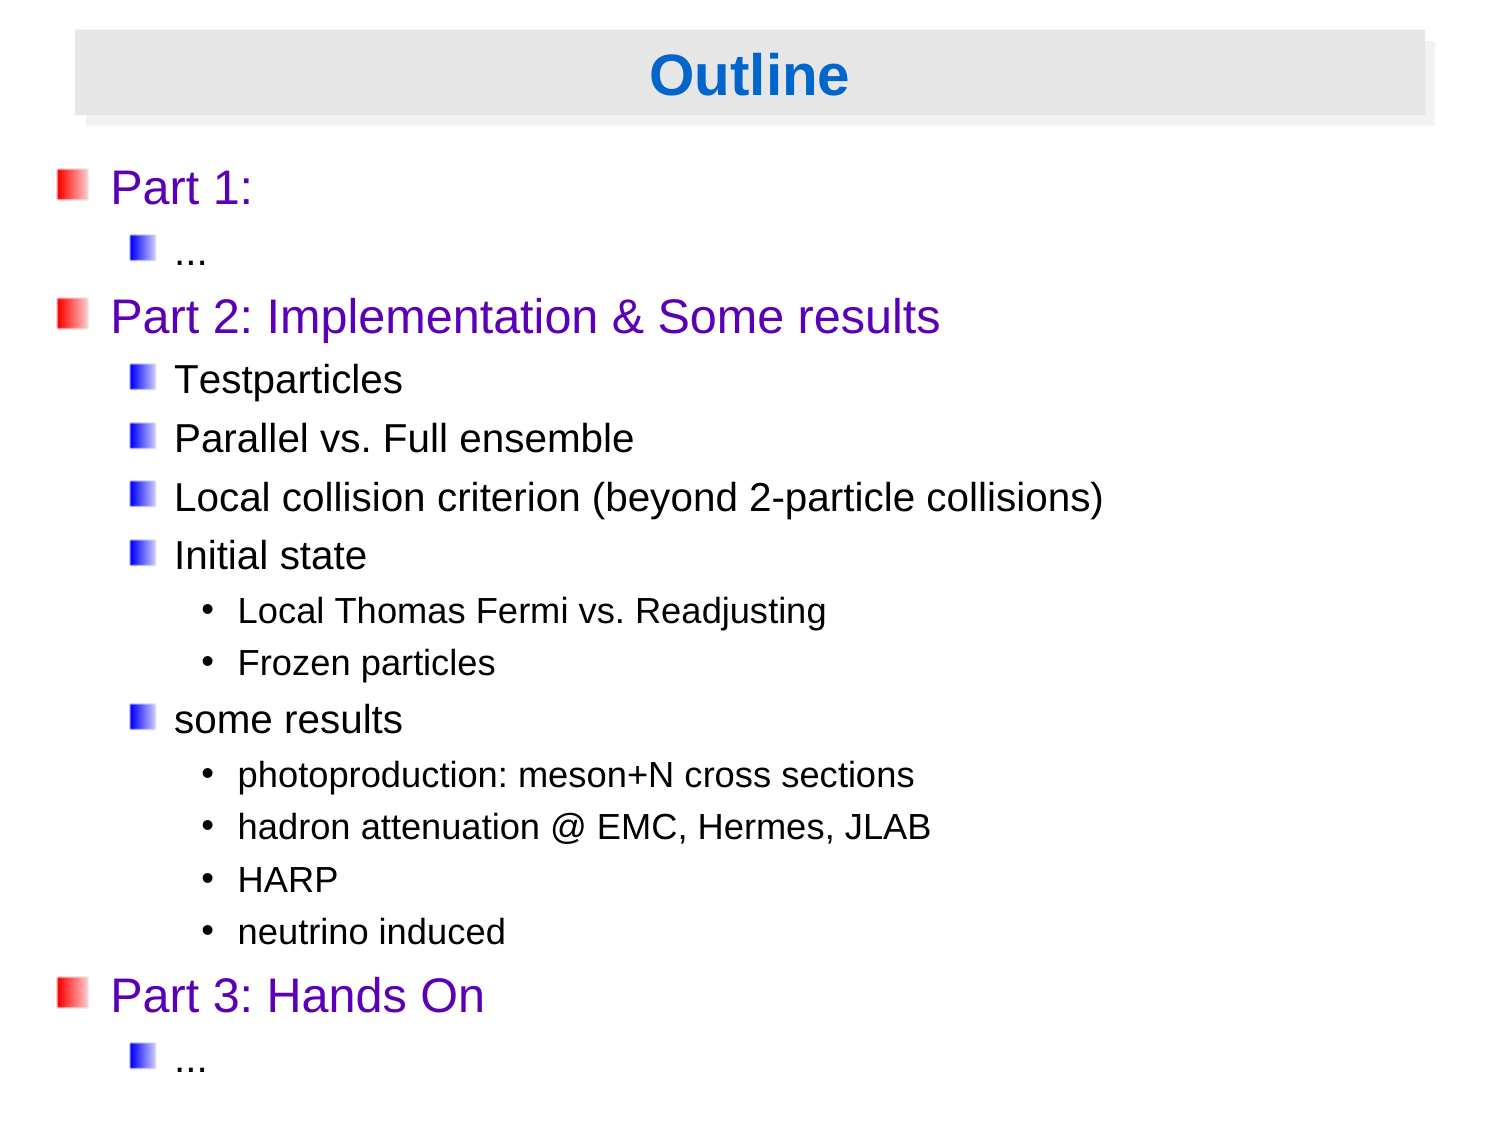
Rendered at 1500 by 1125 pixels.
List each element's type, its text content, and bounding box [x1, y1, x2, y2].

title Outline [75, 29, 1426, 116]
list Part 1: ... Part 2: Implementation & Some results Testparticles Parallel vs. Full ensemble Local collision criterion (beyond 2-particle collisions) Initial state Local Thomas Fermi vs. Readjusting Frozen particles some results photoproduction: meson+N cross sections hadron attenuation @ EMC, Hermes, JLAB HARP neutrino induced Part 3: Hands On ... [41, 148, 1459, 1093]
